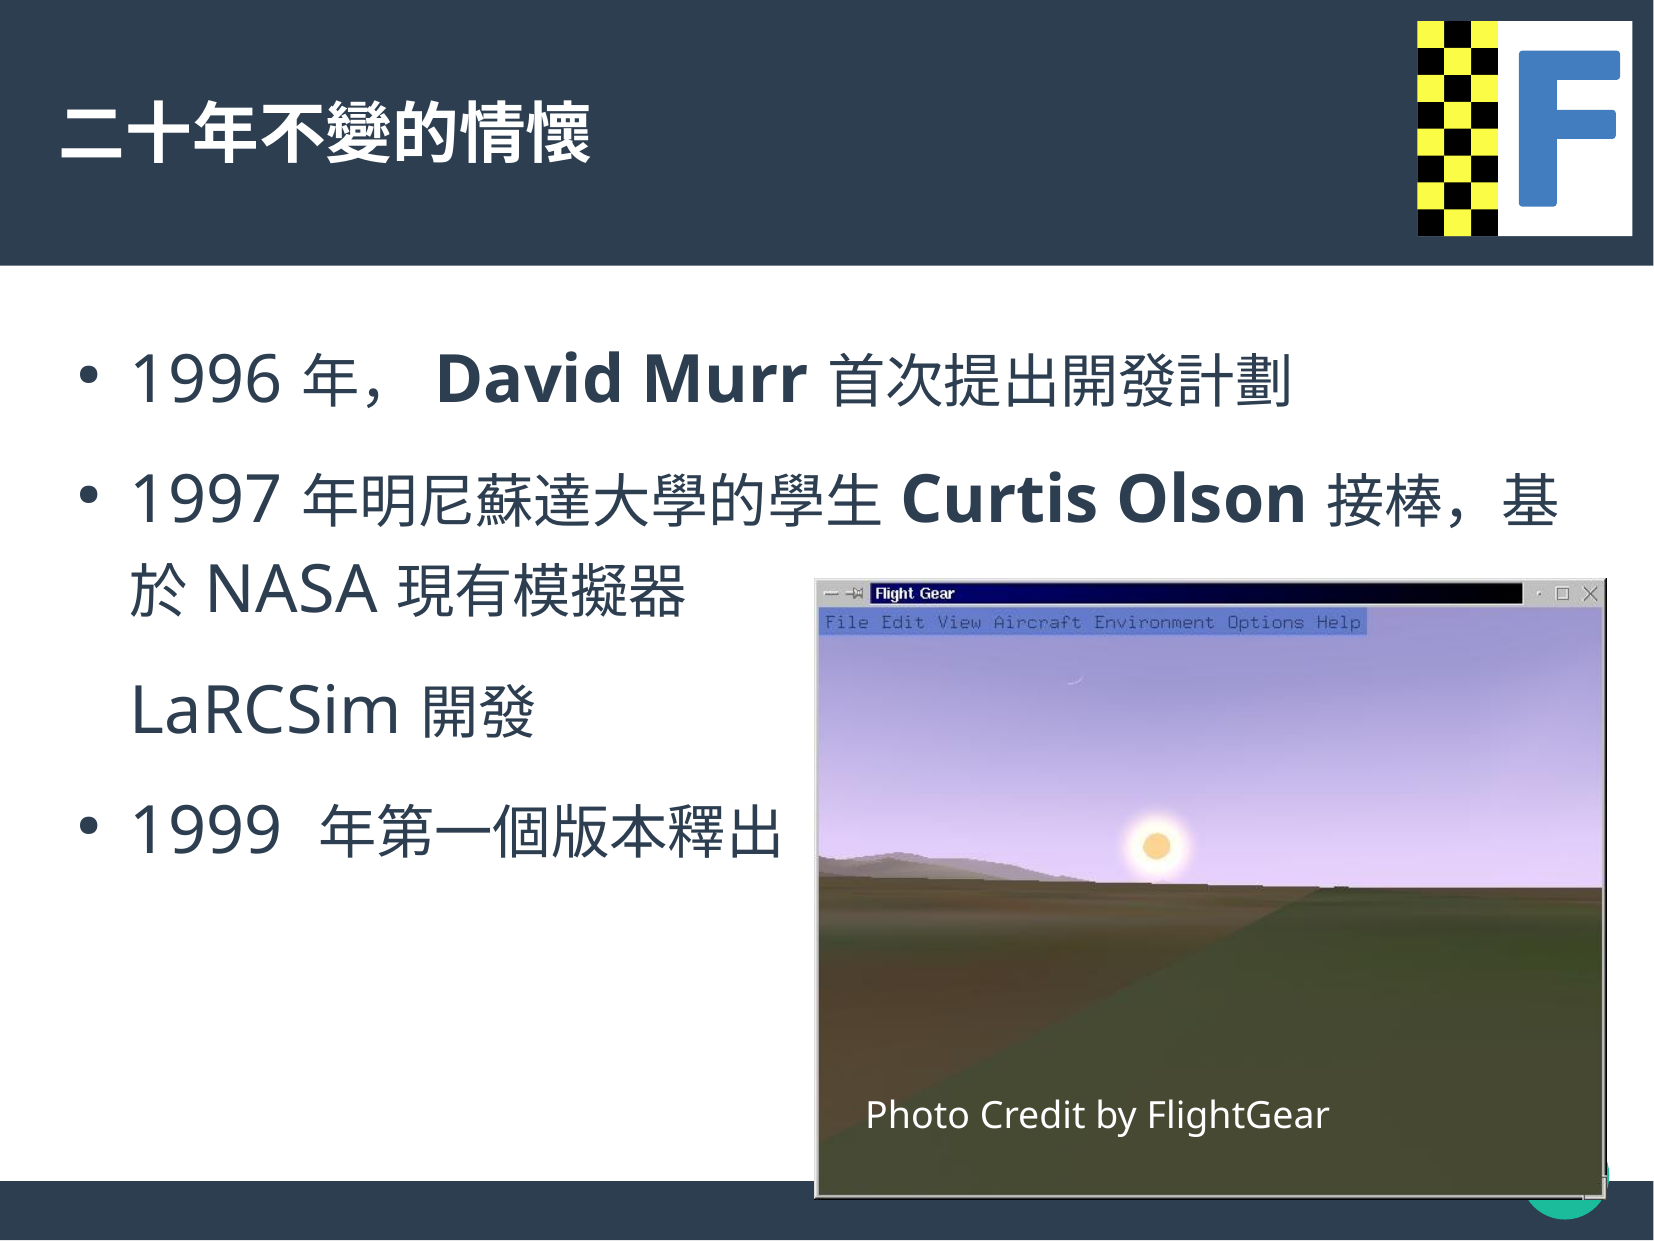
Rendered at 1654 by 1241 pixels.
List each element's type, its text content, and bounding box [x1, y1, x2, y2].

title 二十年不變的情懷 [59, 49, 1595, 207]
list 1996年，David Murr首次提出開發計劃 1997年明尼蘇達大學的學生Curtis Olson接棒，基於NASA現有模擬器 LaRCSim開發 1999 年第一個版本釋出 [59, 330, 1595, 1158]
picture [814, 578, 1607, 1200]
text_box Photo Credit by FlightGear [814, 1080, 1378, 1143]
